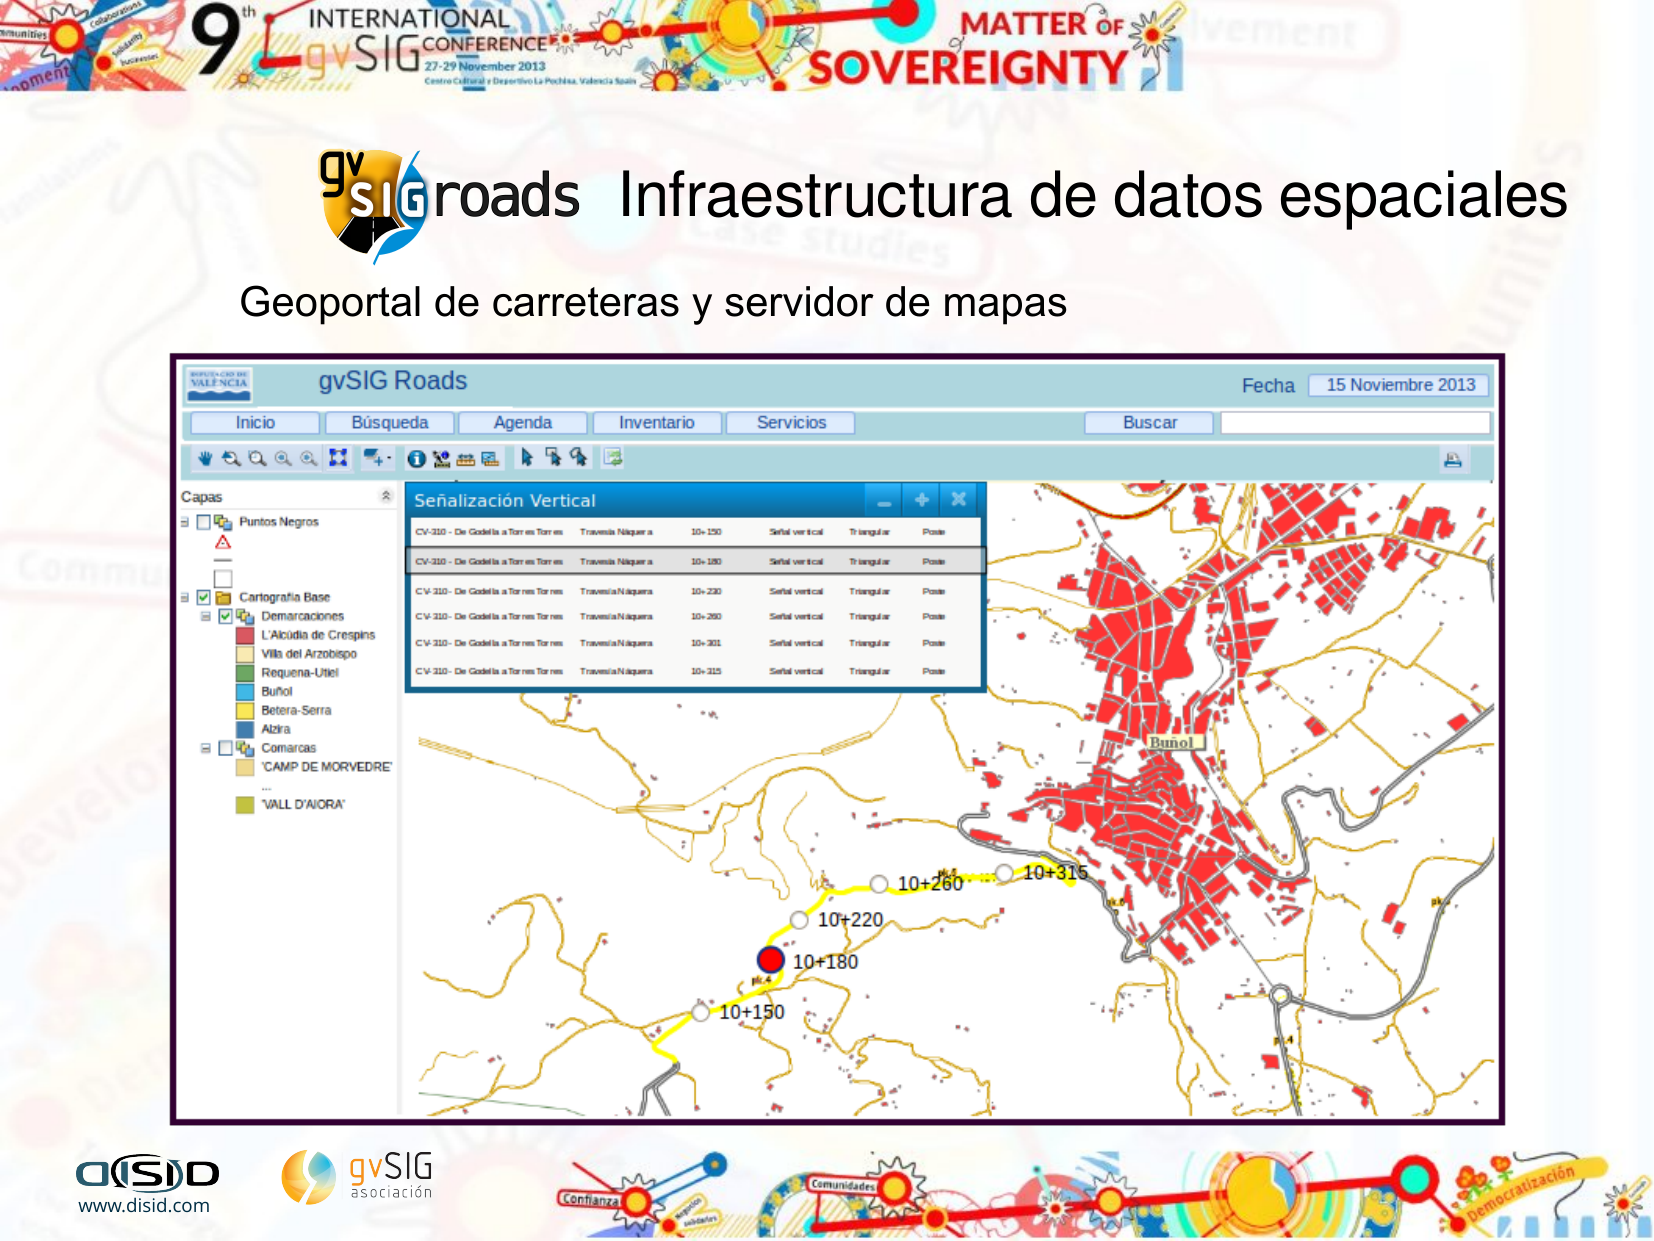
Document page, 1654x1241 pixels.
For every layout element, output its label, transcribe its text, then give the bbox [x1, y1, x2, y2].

picture [0, 0, 1654, 1241]
picture [312, 141, 585, 271]
list [0, 308, 224, 1028]
text_box Geoportal de carreteras y servidor de mapas [224, 271, 1418, 564]
title Infraestructura de datos espaciales [82, 90, 1571, 298]
